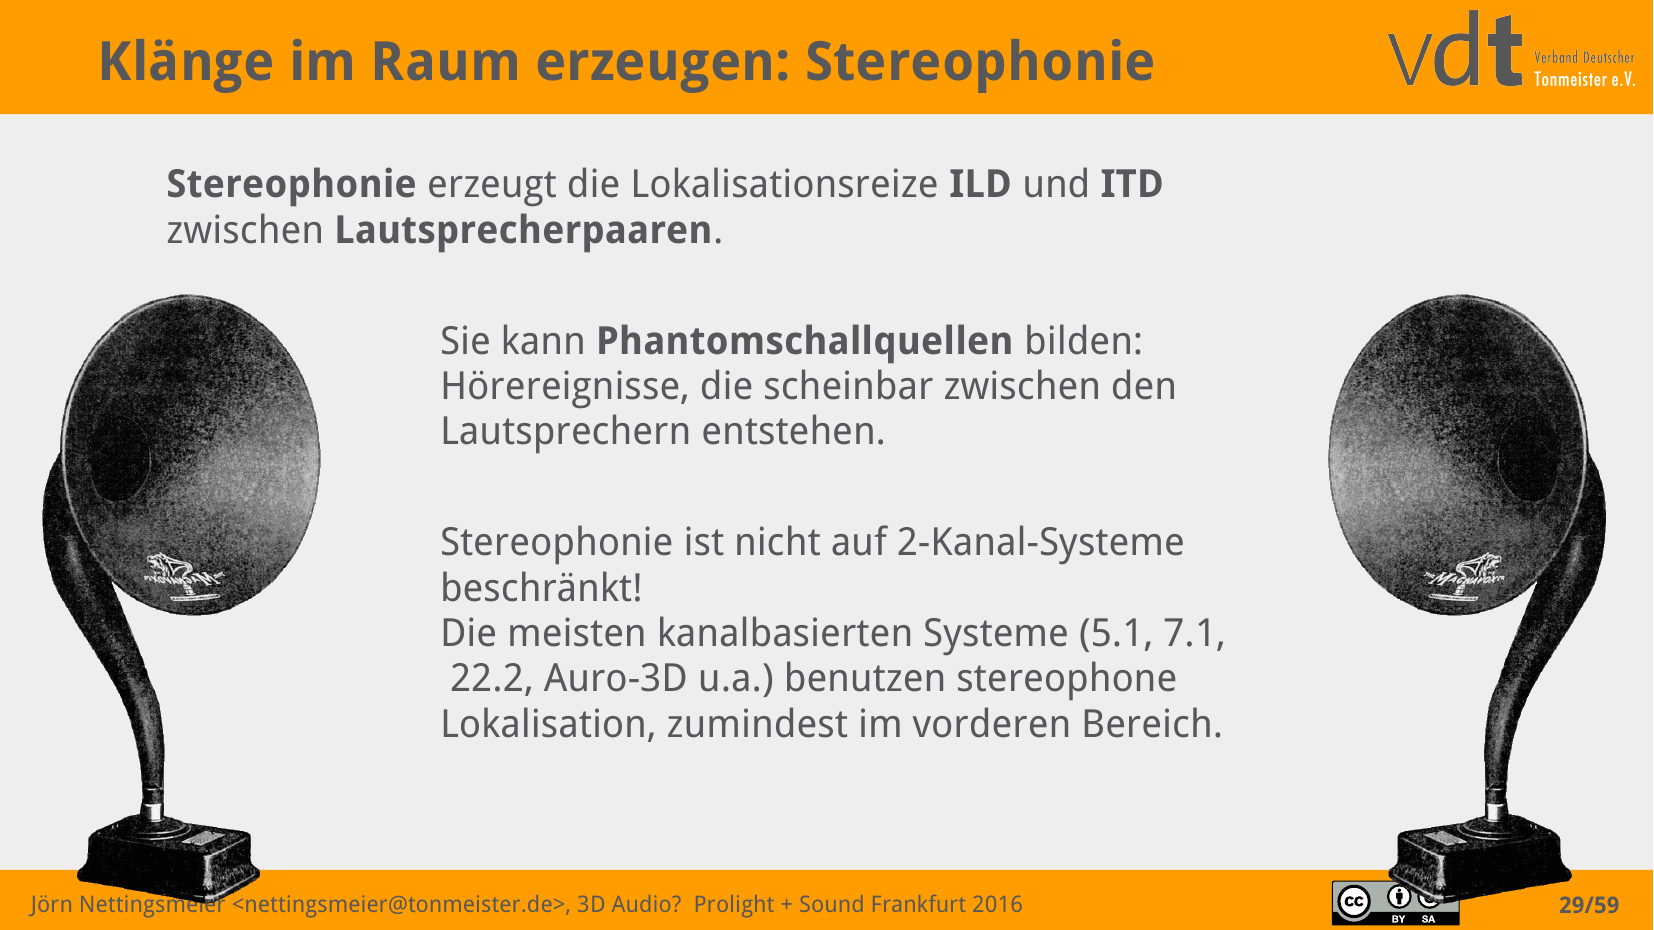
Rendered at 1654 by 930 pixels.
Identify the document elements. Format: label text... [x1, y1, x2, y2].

picture [1377, 0, 1646, 104]
picture [20, 276, 341, 919]
title Klänge im Raum erzeugen: Stereophonie [97, 4, 1215, 119]
list Stereophonie erzeugt die Lokalisationsreize ILD und ITD zwischen Lautsprecherpaaren. Sie kann Phantomschallquellen bilden: Hörereignisse, die scheinbar zwischen den Lautsprechern entstehen. Stereophonie ist nicht auf 2-Kanal-Systeme beschränkt! Die meisten kanalbasierten Systeme (5.1, 7.1, 22.2, Auro-3D u.a.) benutzen stereophone Lokalisation, zumindest im vorderen Bereich. [100, 161, 1589, 793]
picture [1307, 276, 1628, 919]
